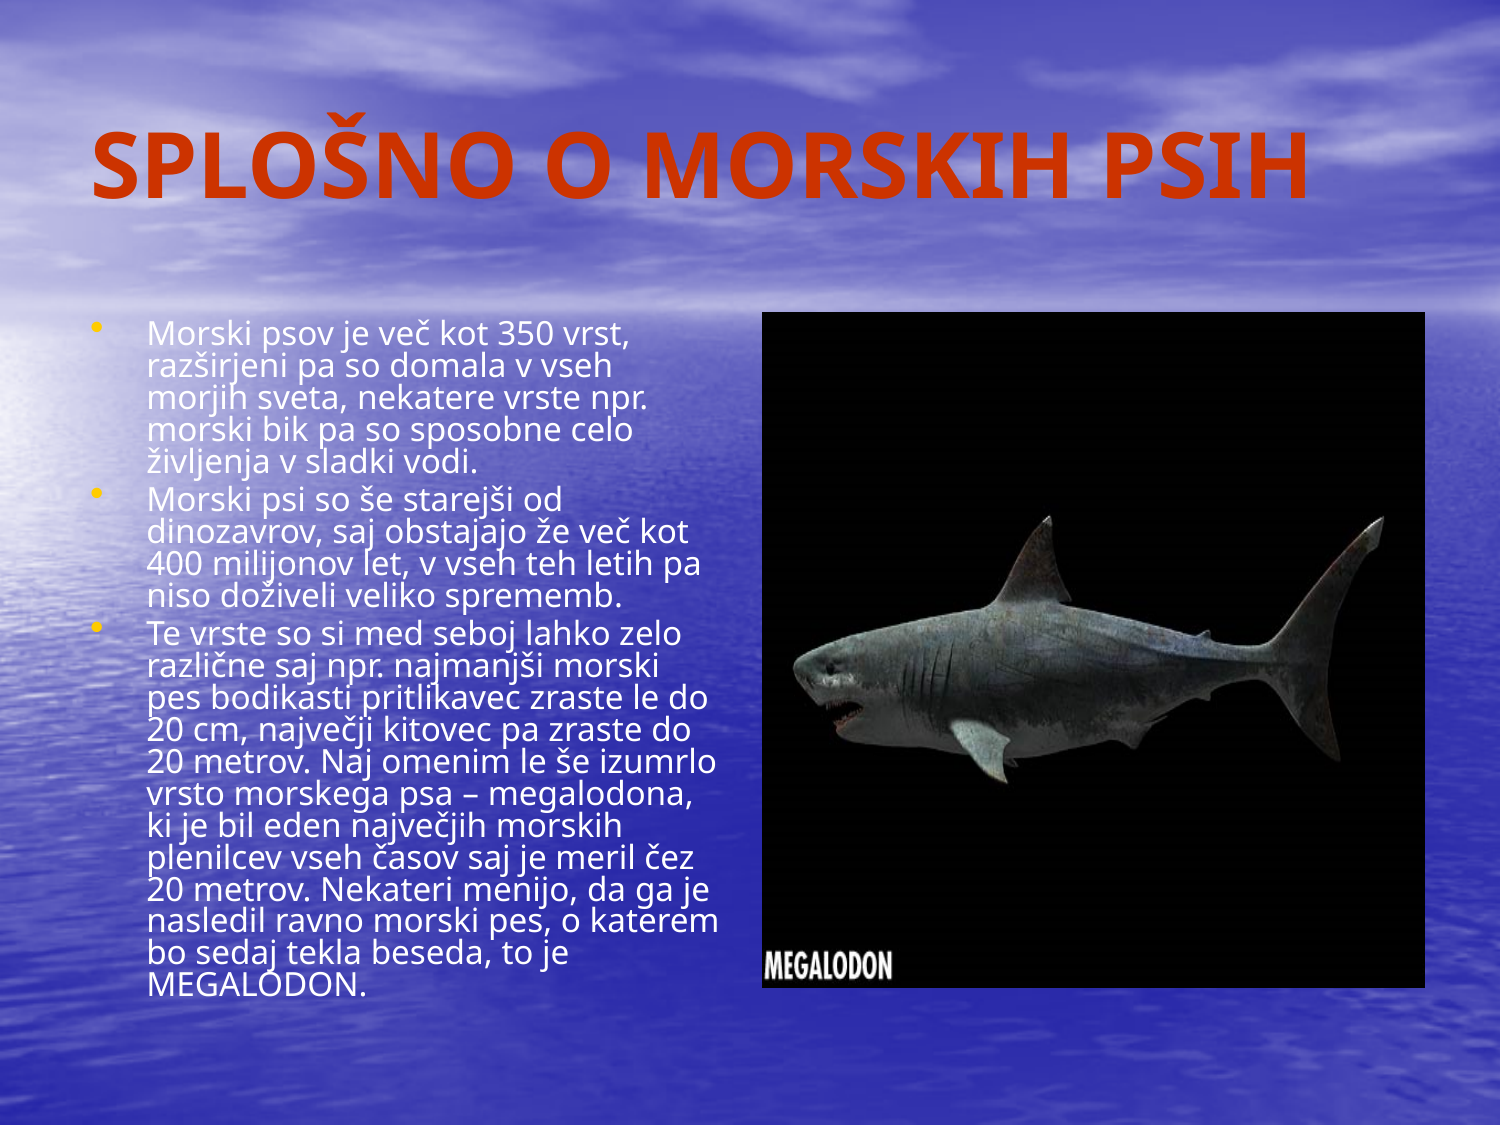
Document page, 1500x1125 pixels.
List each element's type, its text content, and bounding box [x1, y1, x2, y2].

picture [0, 0, 1500, 1125]
title SPLOŠNO O MORSKIH PSIH [75, 47, 1425, 275]
list Morski psov je več kot 350 vrst, razširjeni pa so domala v vseh morjih sveta, nekatere vrste npr. morski bik pa so sposobne celo življenja v sladki vodi. Morski psi so še starejši od dinozavrov, saj obstajajo že več kot 400 milijonov let, v vseh teh letih pa niso doživeli veliko sprememb. Te vrste so si med seboj lahko zelo različne saj npr. najmanjši morski pes bodikasti pritlikavec zraste le do 20 cm, največji kitovec pa zraste do 20 metrov. Naj omenim le še izumrlo vrsto morskega psa – megalodona, ki je bil eden največjih morskih plenilcev vseh časov saj je meril čez 20 metrov. Nekateri menijo, da ga je nasledil ravno morski pes, o katerem bo sedaj tekla beseda, to je MEGALODON. [75, 312, 738, 988]
